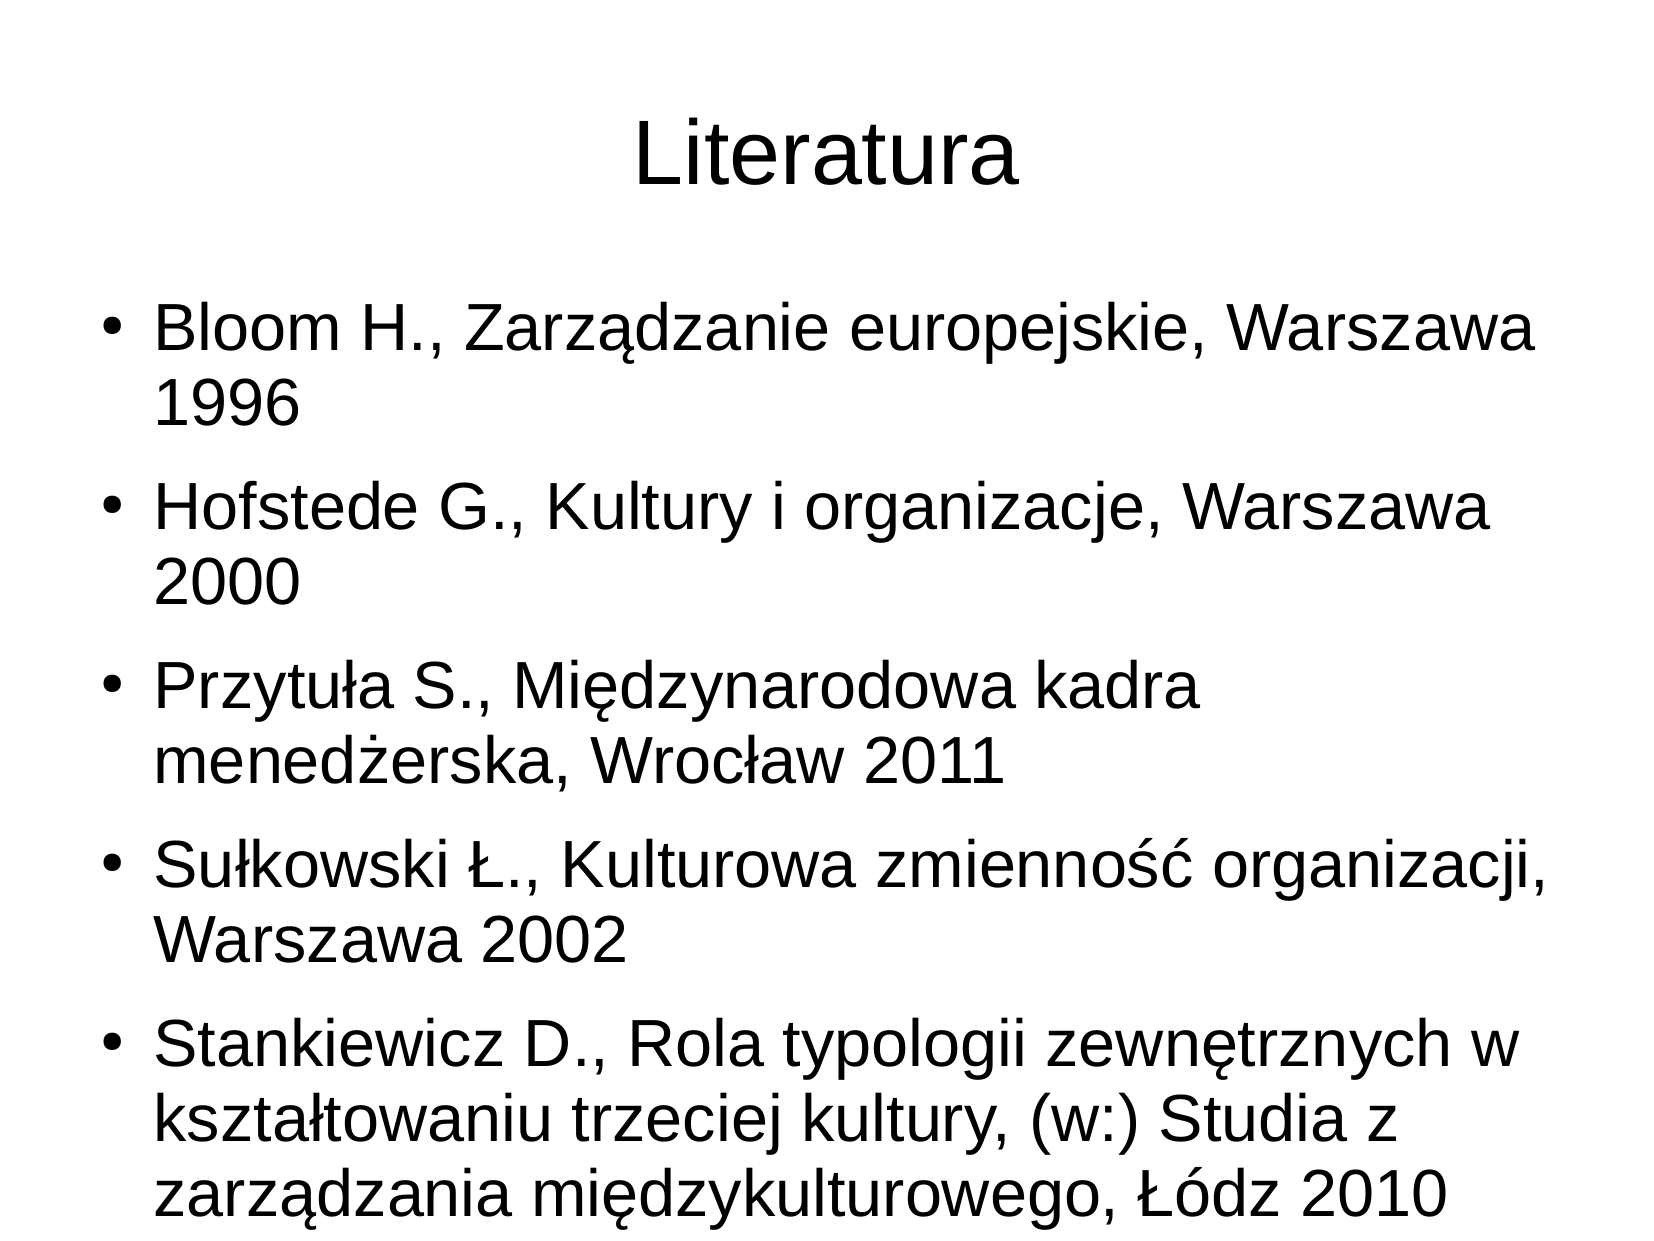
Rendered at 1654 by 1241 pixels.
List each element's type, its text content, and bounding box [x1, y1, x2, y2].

title Literatura [82, 49, 1571, 257]
list Bloom H., Zarządzanie europejskie, Warszawa 1996 Hofstede G., Kultury i organizacje, Warszawa 2000 Przytuła S., Międzynarodowa kadra menedżerska, Wrocław 2011 Sułkowski Ł., Kulturowa zmienność organizacji, Warszawa 2002 Stankiewicz D., Rola typologii zewnętrznych w kształtowaniu trzeciej kultury, (w:) Studia z zarządzania międzykulturowego, Łódz 2010 [82, 290, 1571, 1241]
